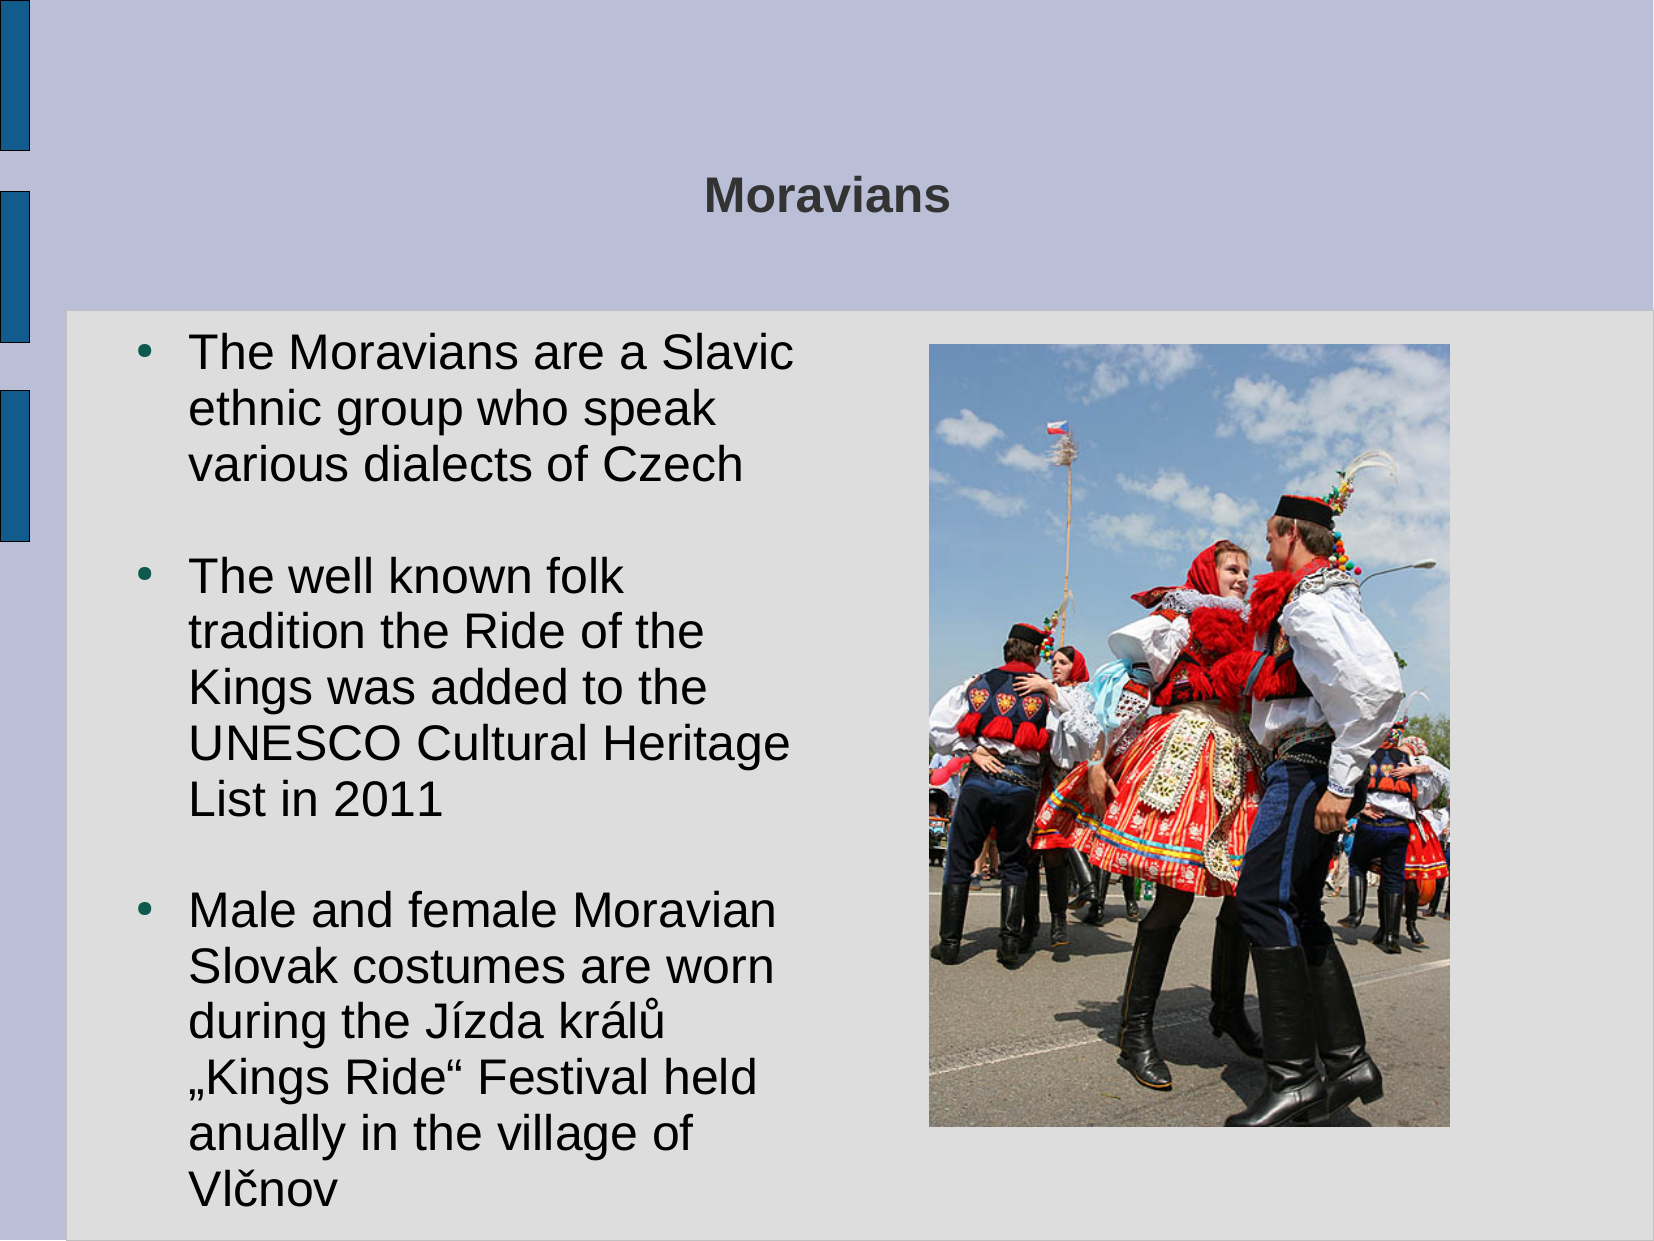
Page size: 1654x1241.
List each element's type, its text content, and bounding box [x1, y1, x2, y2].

title Moravians [121, 91, 1534, 299]
picture [929, 344, 1450, 1127]
list The Moravians are a Slavic ethnic group who speak various dialects of Czech The well known folk tradition the Ride of the Kings was added to the UNESCO Cultural Heritage List in 2011 Male and female Moravian Slovak costumes are worn during the Jízda králů „Kings Ride“ Festival held anually in the village of Vlčnov [118, 324, 808, 1217]
